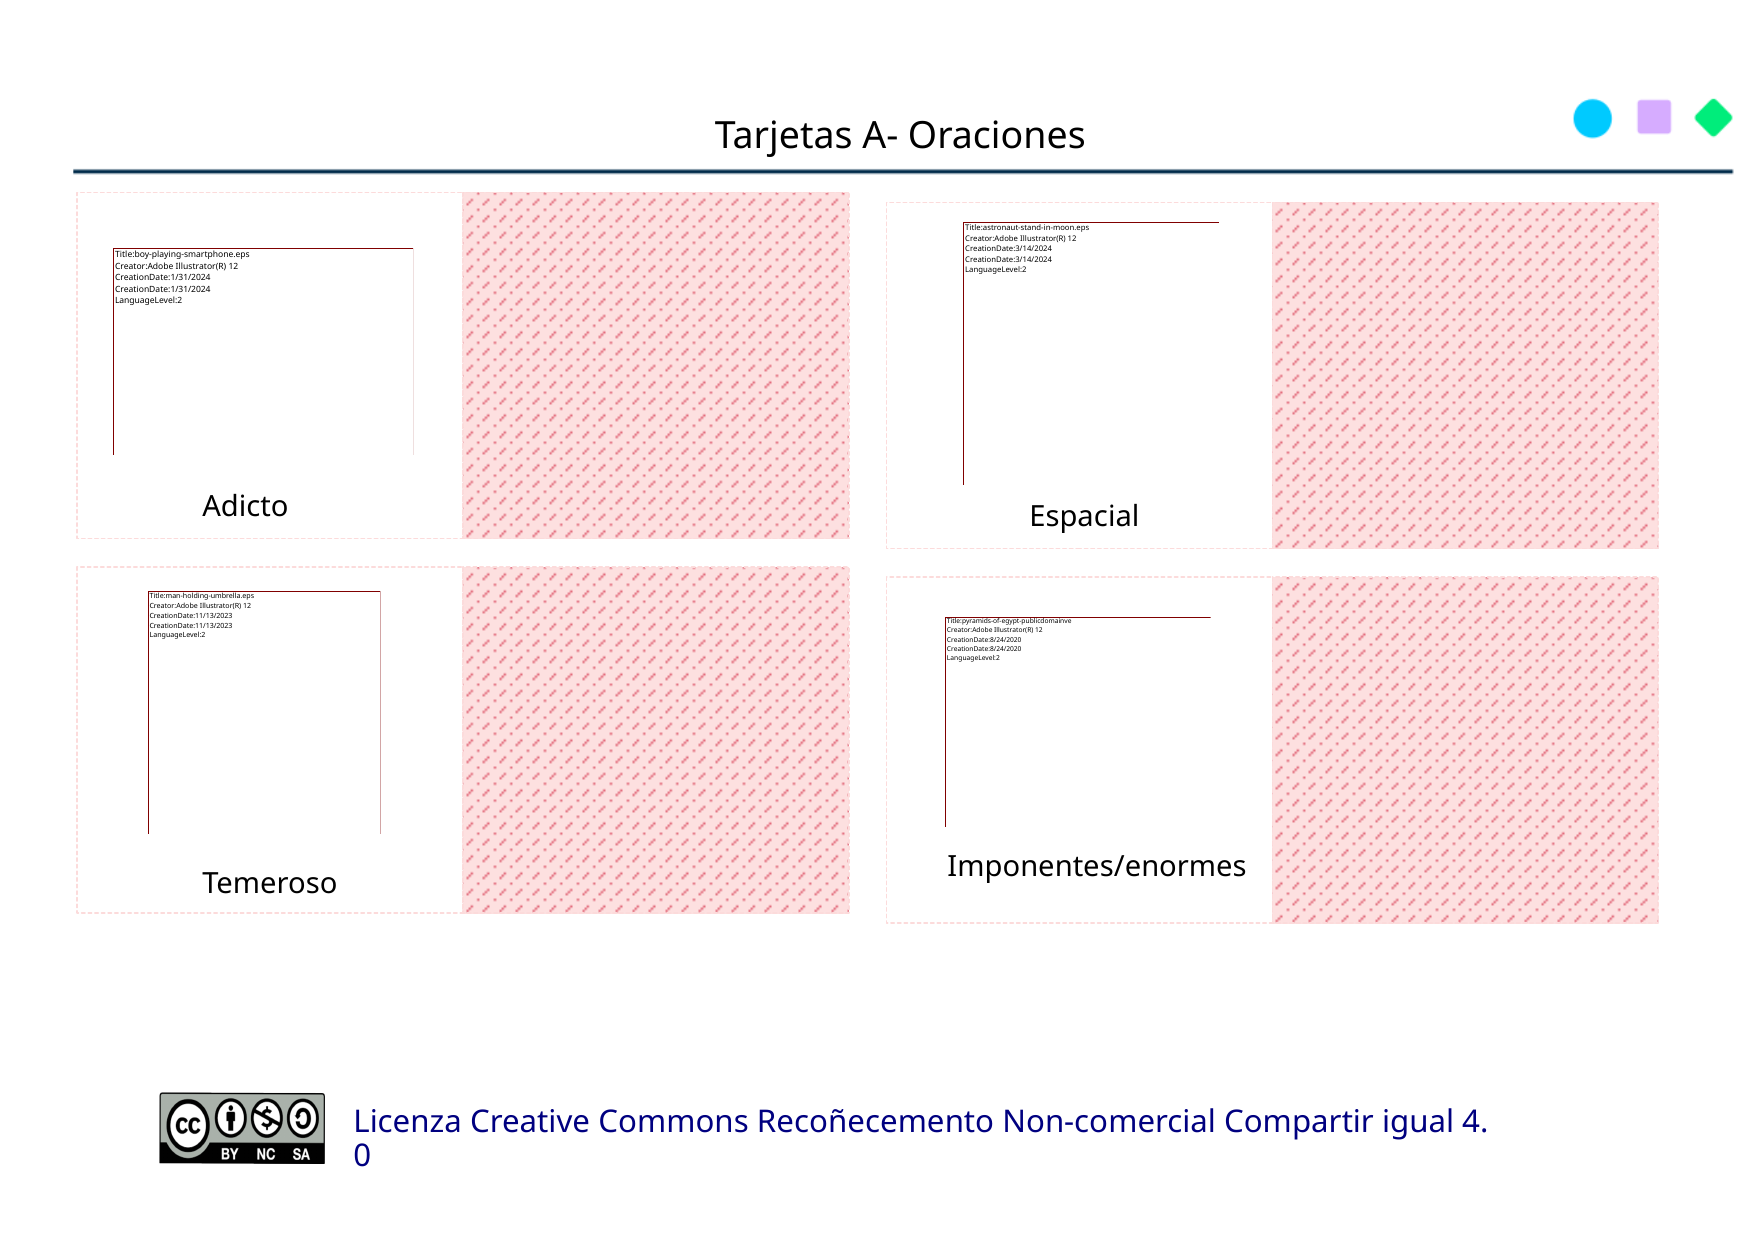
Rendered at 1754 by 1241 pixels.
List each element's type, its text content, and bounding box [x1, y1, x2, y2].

picture [159, 1092, 325, 1164]
text_box [1272, 202, 1659, 549]
picture [112, 248, 414, 455]
picture [147, 590, 384, 834]
picture [962, 221, 1220, 485]
text_box Licenza Creative Commons Recoñecemento Non-comercial Compartir igual 4.0 [338, 1072, 1506, 1170]
text_box [463, 567, 849, 914]
picture [59, 70, 1743, 197]
text_box Adicto [187, 477, 364, 563]
text_box Imponentes/enormes [932, 837, 1241, 924]
text_box [463, 192, 849, 539]
text_box Espacial [1014, 487, 1191, 573]
picture [944, 616, 1211, 827]
text_box Temeroso [187, 855, 364, 941]
text_box [1272, 577, 1659, 924]
